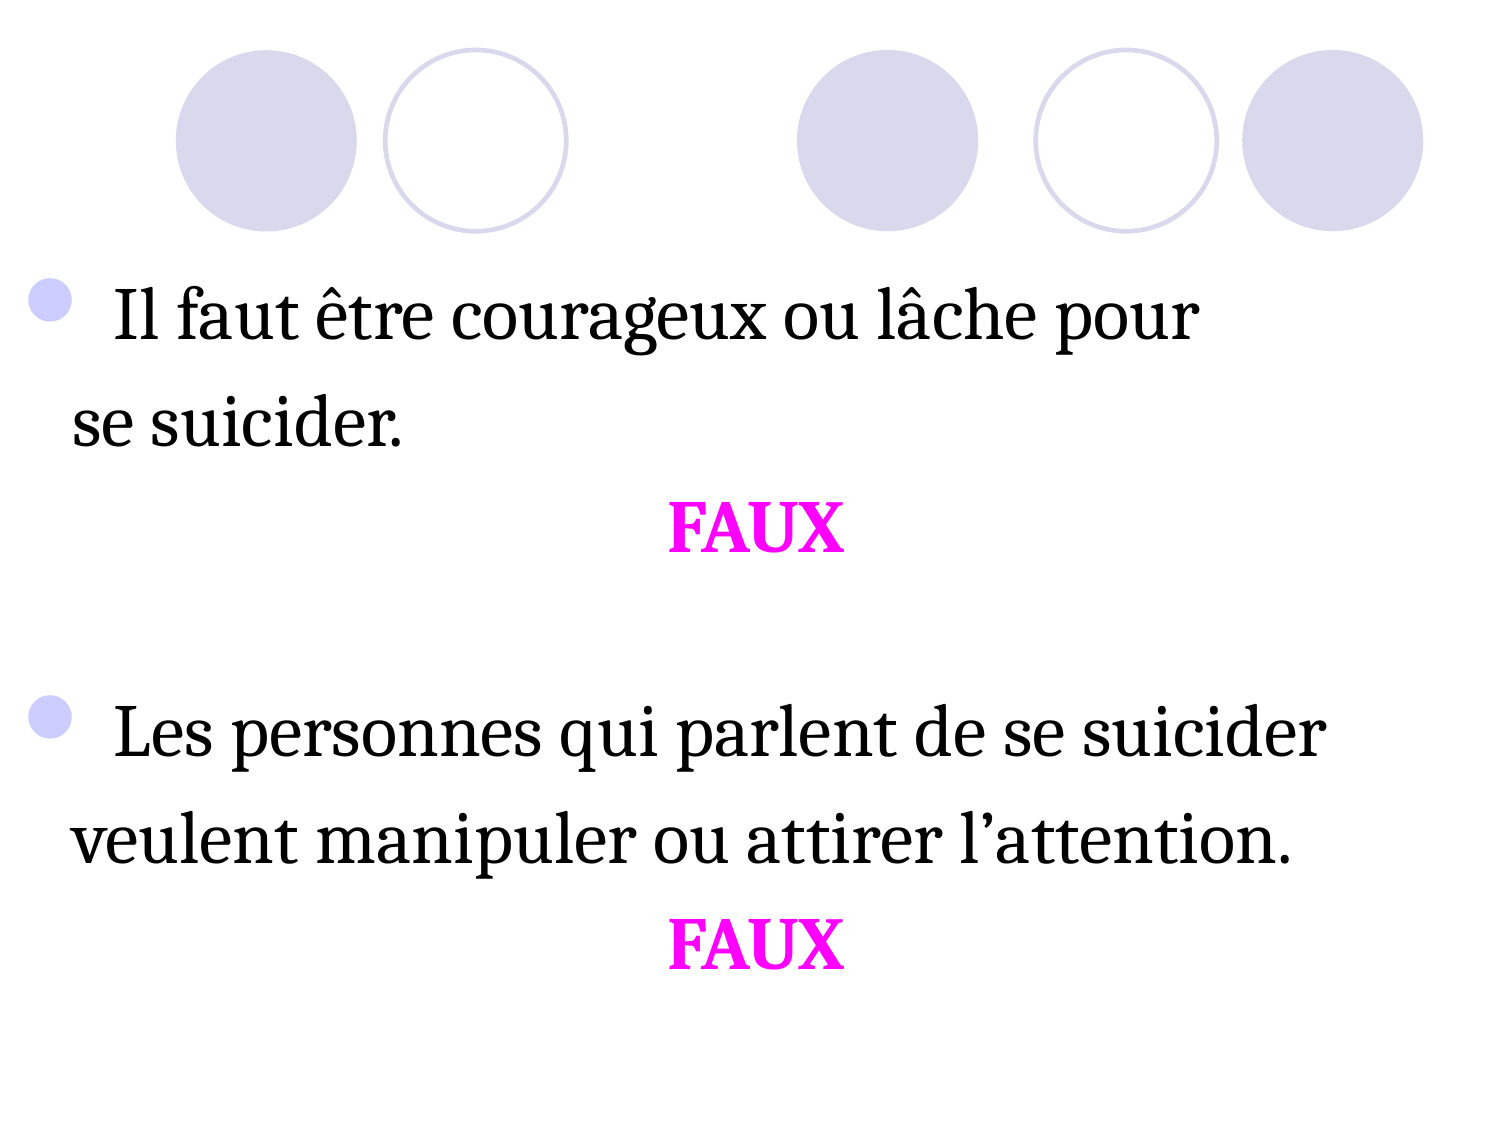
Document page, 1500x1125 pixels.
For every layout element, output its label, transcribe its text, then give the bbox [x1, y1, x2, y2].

text_box Il faut être courageux ou lâche pour se suicider. FAUX Les personnes qui parlent de se suicider veulent manipuler ou attirer l’attention. FAUX [7, 257, 1500, 1008]
